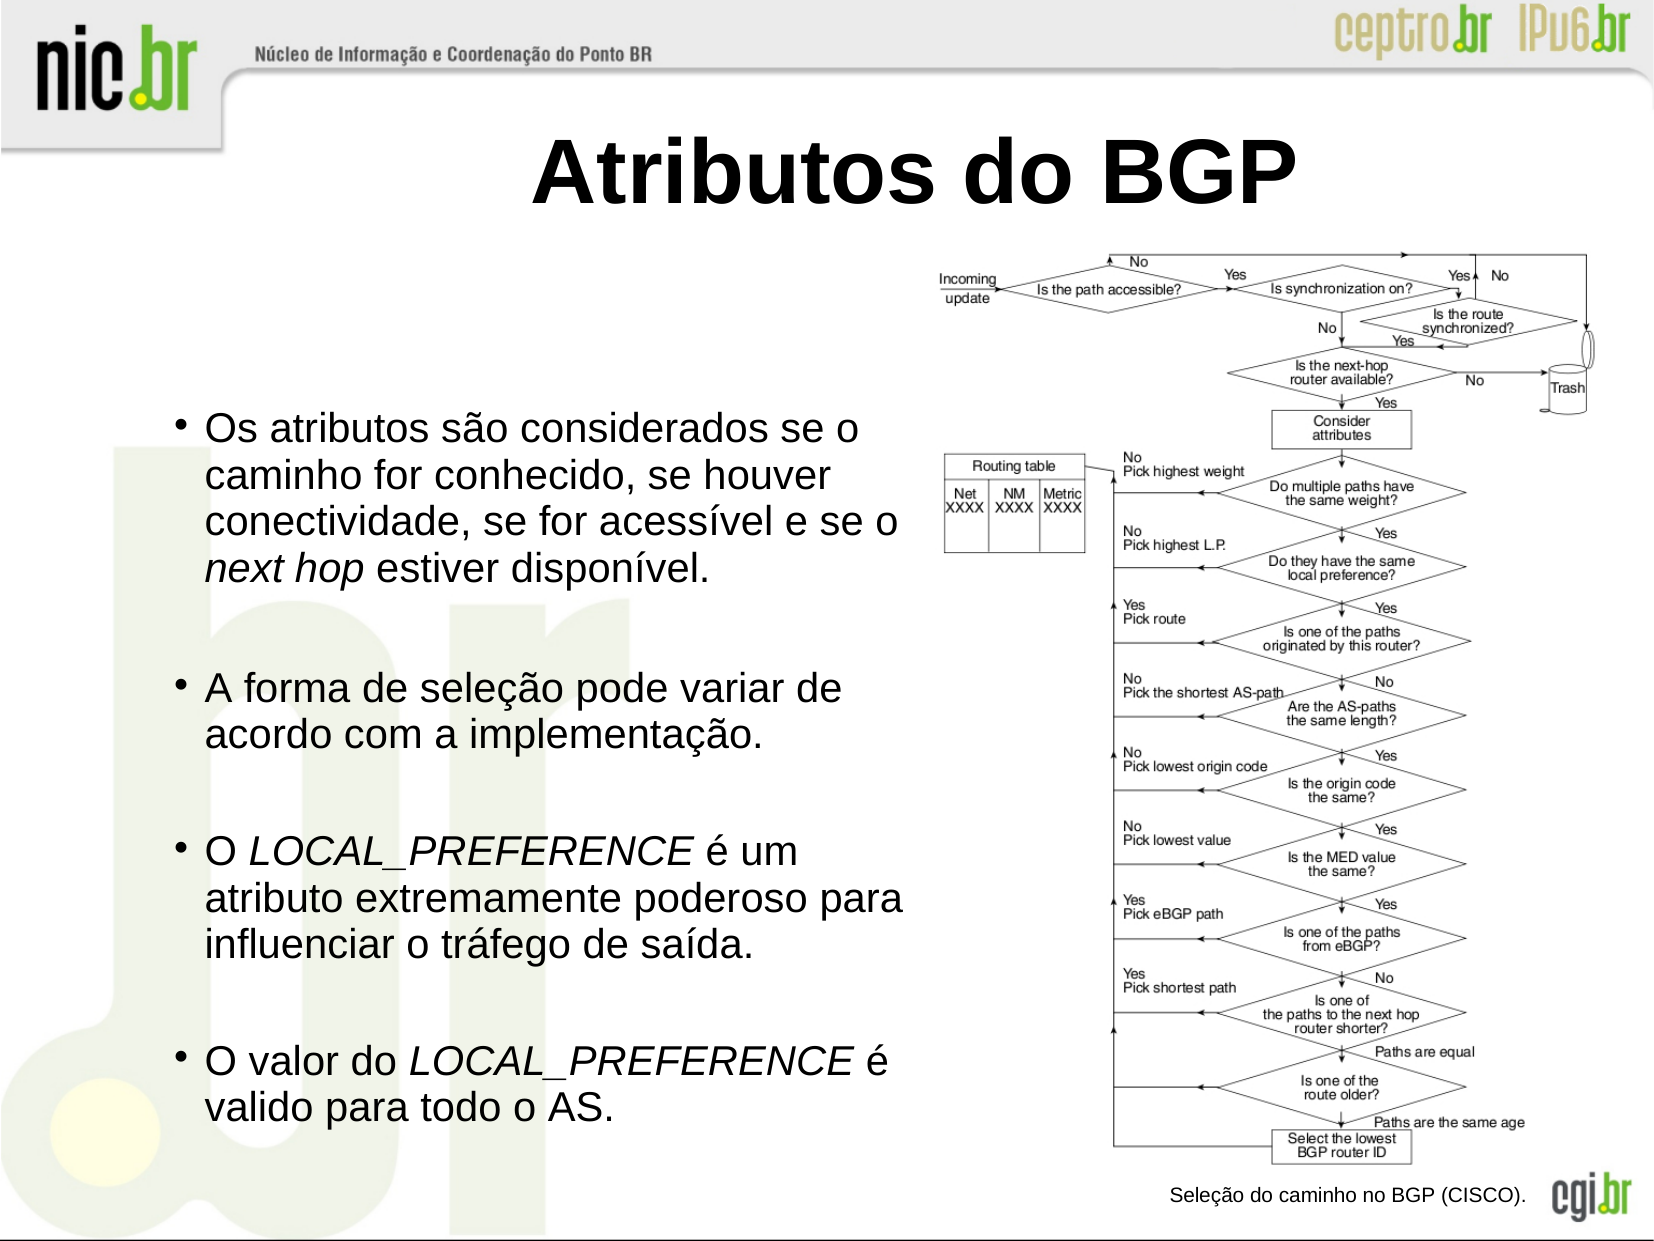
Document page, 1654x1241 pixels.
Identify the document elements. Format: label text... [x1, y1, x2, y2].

text_box Os atributos são considerados se o caminho for conhecido, se houver conectividade, se for acessível e se o next hop estiver disponível. A forma de seleção pode variar de acordo com a implementação. O LOCAL_PREFERENCE é um atributo extremamente poderoso para influenciar o tráfego de saída. O valor do LOCAL_PREFERENCE é valido para todo o AS. [159, 395, 927, 603]
text_box Seleção do caminho no BGP (CISCO). [1154, 1175, 1542, 1214]
picture [0, 0, 1654, 1241]
text_box Atributos do BGP [177, 97, 1654, 216]
